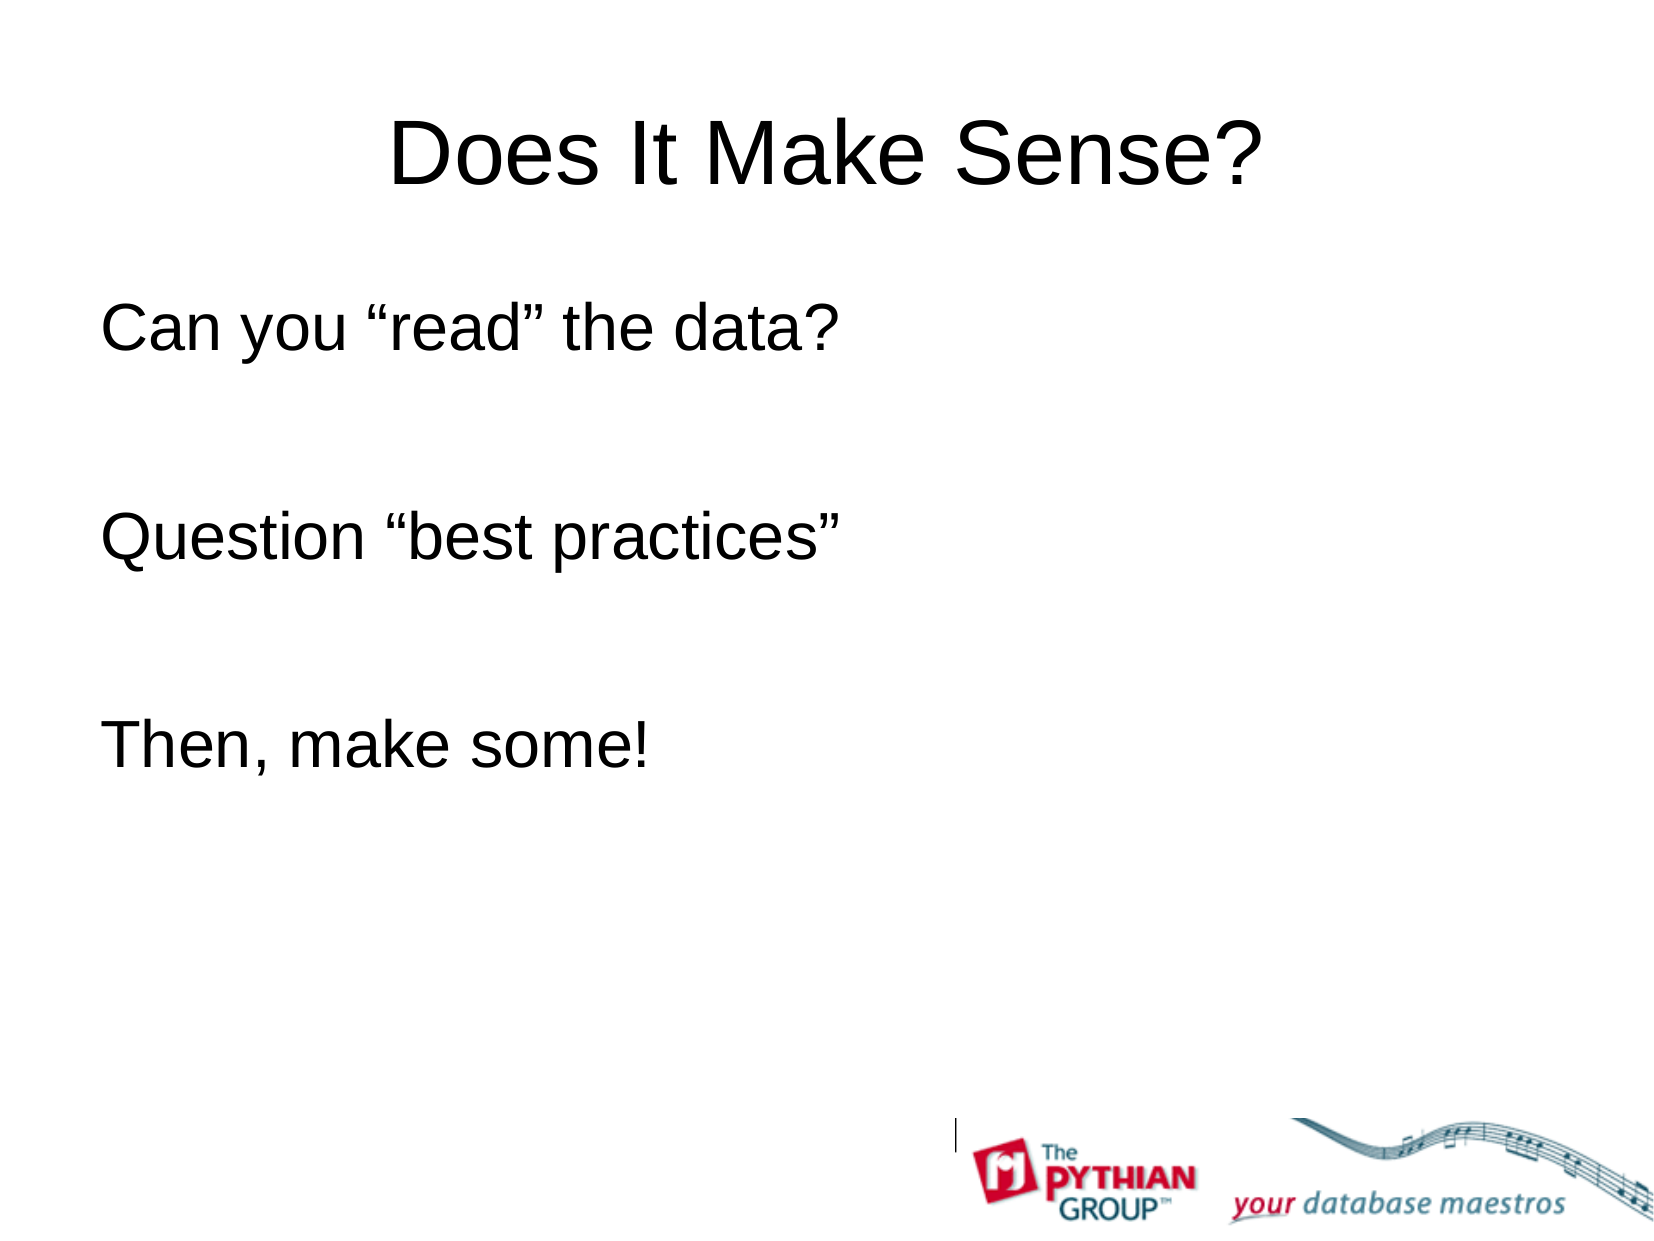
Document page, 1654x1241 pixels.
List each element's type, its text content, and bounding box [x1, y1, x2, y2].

list Can you “read” the data? Question “best practices” Then, make some! [82, 290, 1571, 1094]
picture [955, 1118, 1654, 1241]
title Does It Make Sense? [82, 49, 1571, 257]
